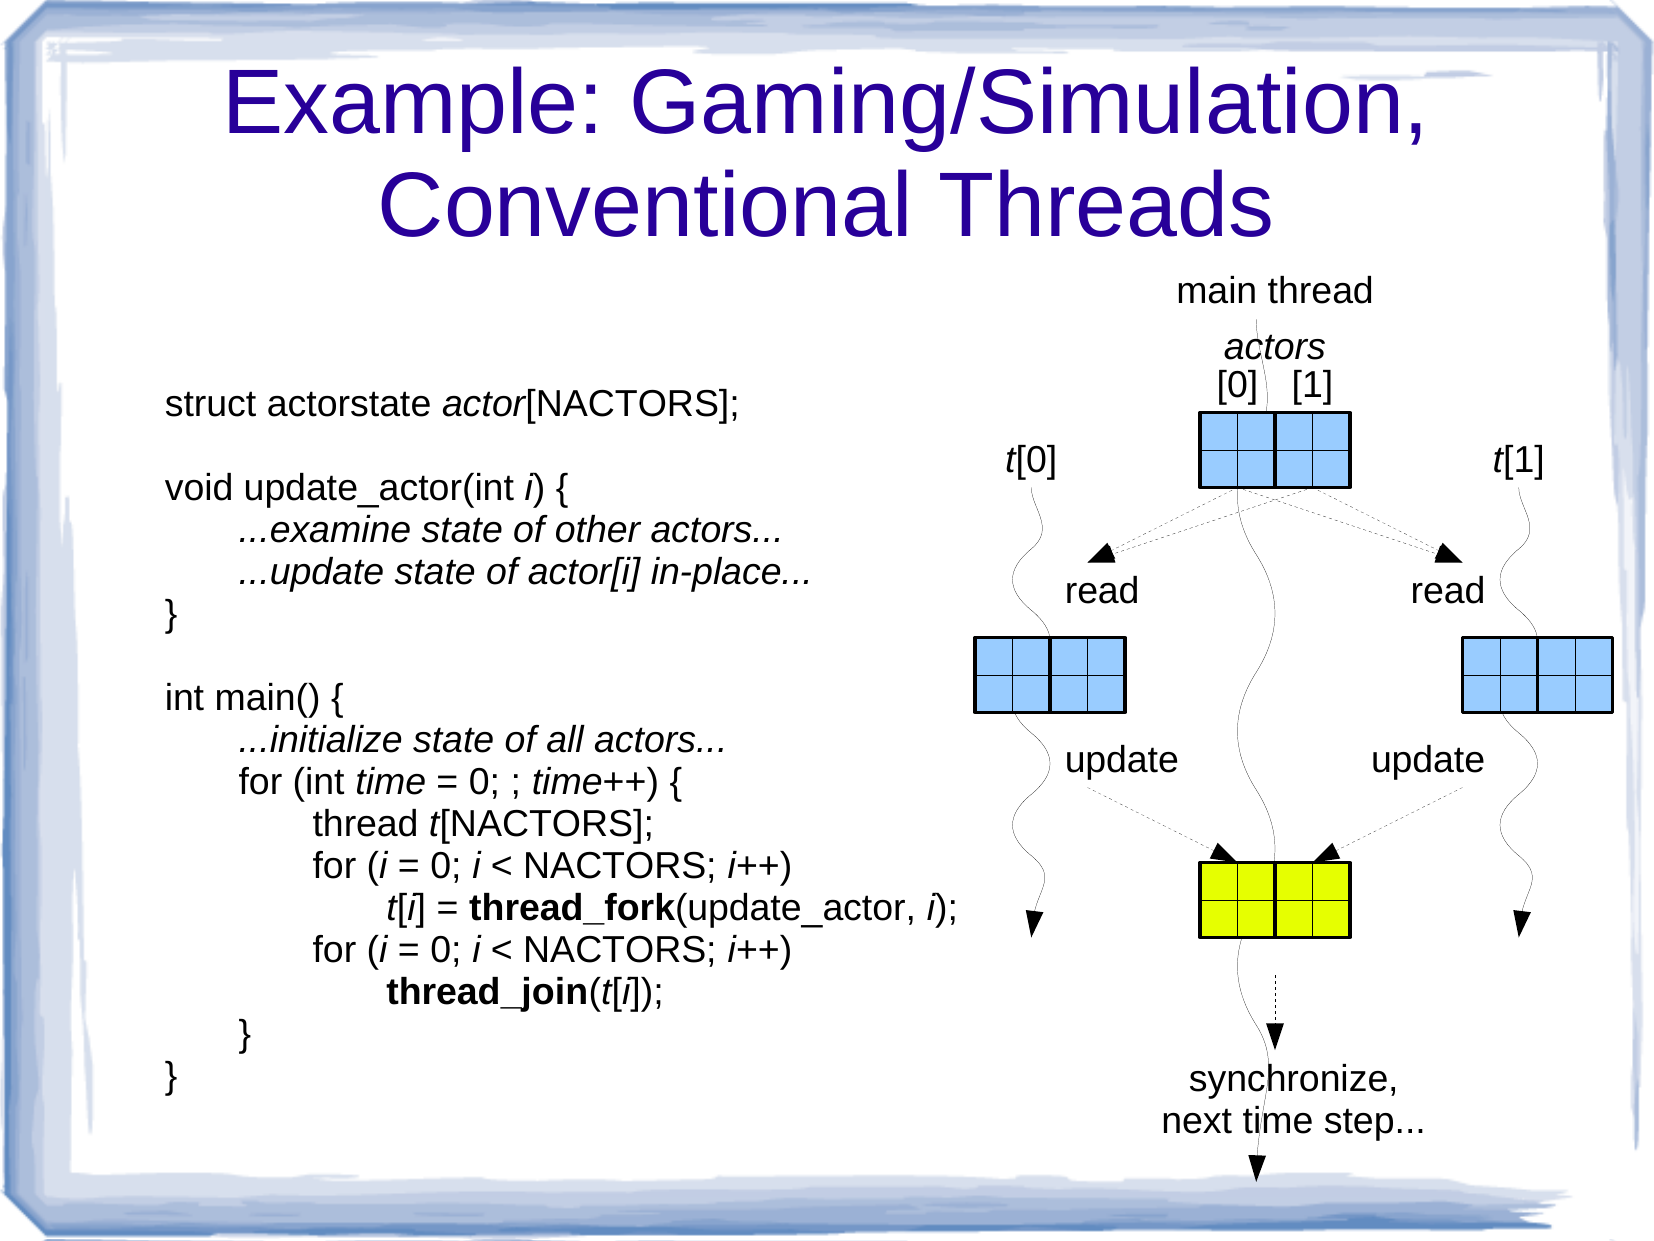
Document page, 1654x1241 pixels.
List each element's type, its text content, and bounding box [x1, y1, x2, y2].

title Example: Gaming/Simulation, Conventional Threads [82, 50, 1571, 256]
text_box [1202, 414, 1273, 486]
text_box actors [1200, 320, 1351, 355]
text_box update [1350, 730, 1501, 788]
text_box [1277, 414, 1348, 486]
text_box struct actorstate actor[NACTORS]; void update_actor(int i) { ...examine state of other actors... ...update state of actor[i] in-place... } int main() { ...initialize state of all actors... for (int time = 0; ; time++) { thread t[NACTORS]; for (i = 0; i < NACTORS; i++) t[i] = thread_fork(update_actor, i); for (i = 0; i < NACTORS; i++) thread_join(t[i]); } } [150, 375, 1013, 1146]
text_box read [1050, 562, 1201, 620]
text_box update [1050, 730, 1201, 788]
text_box [1052, 639, 1123, 711]
text_box synchronize, next time step... [1087, 1050, 1501, 1149]
text_box [1] [1275, 355, 1351, 413]
text_box [0] [1200, 355, 1275, 413]
text_box read [1350, 562, 1501, 620]
text_box [1539, 639, 1611, 711]
text_box [1277, 864, 1348, 936]
text_box [1464, 639, 1536, 711]
text_box t[1] [1462, 430, 1576, 488]
picture [0, 0, 1654, 1241]
text_box [1202, 864, 1273, 936]
text_box main thread [1125, 262, 1426, 320]
text_box t[0] [1013, 430, 1088, 488]
text_box [977, 639, 1048, 711]
